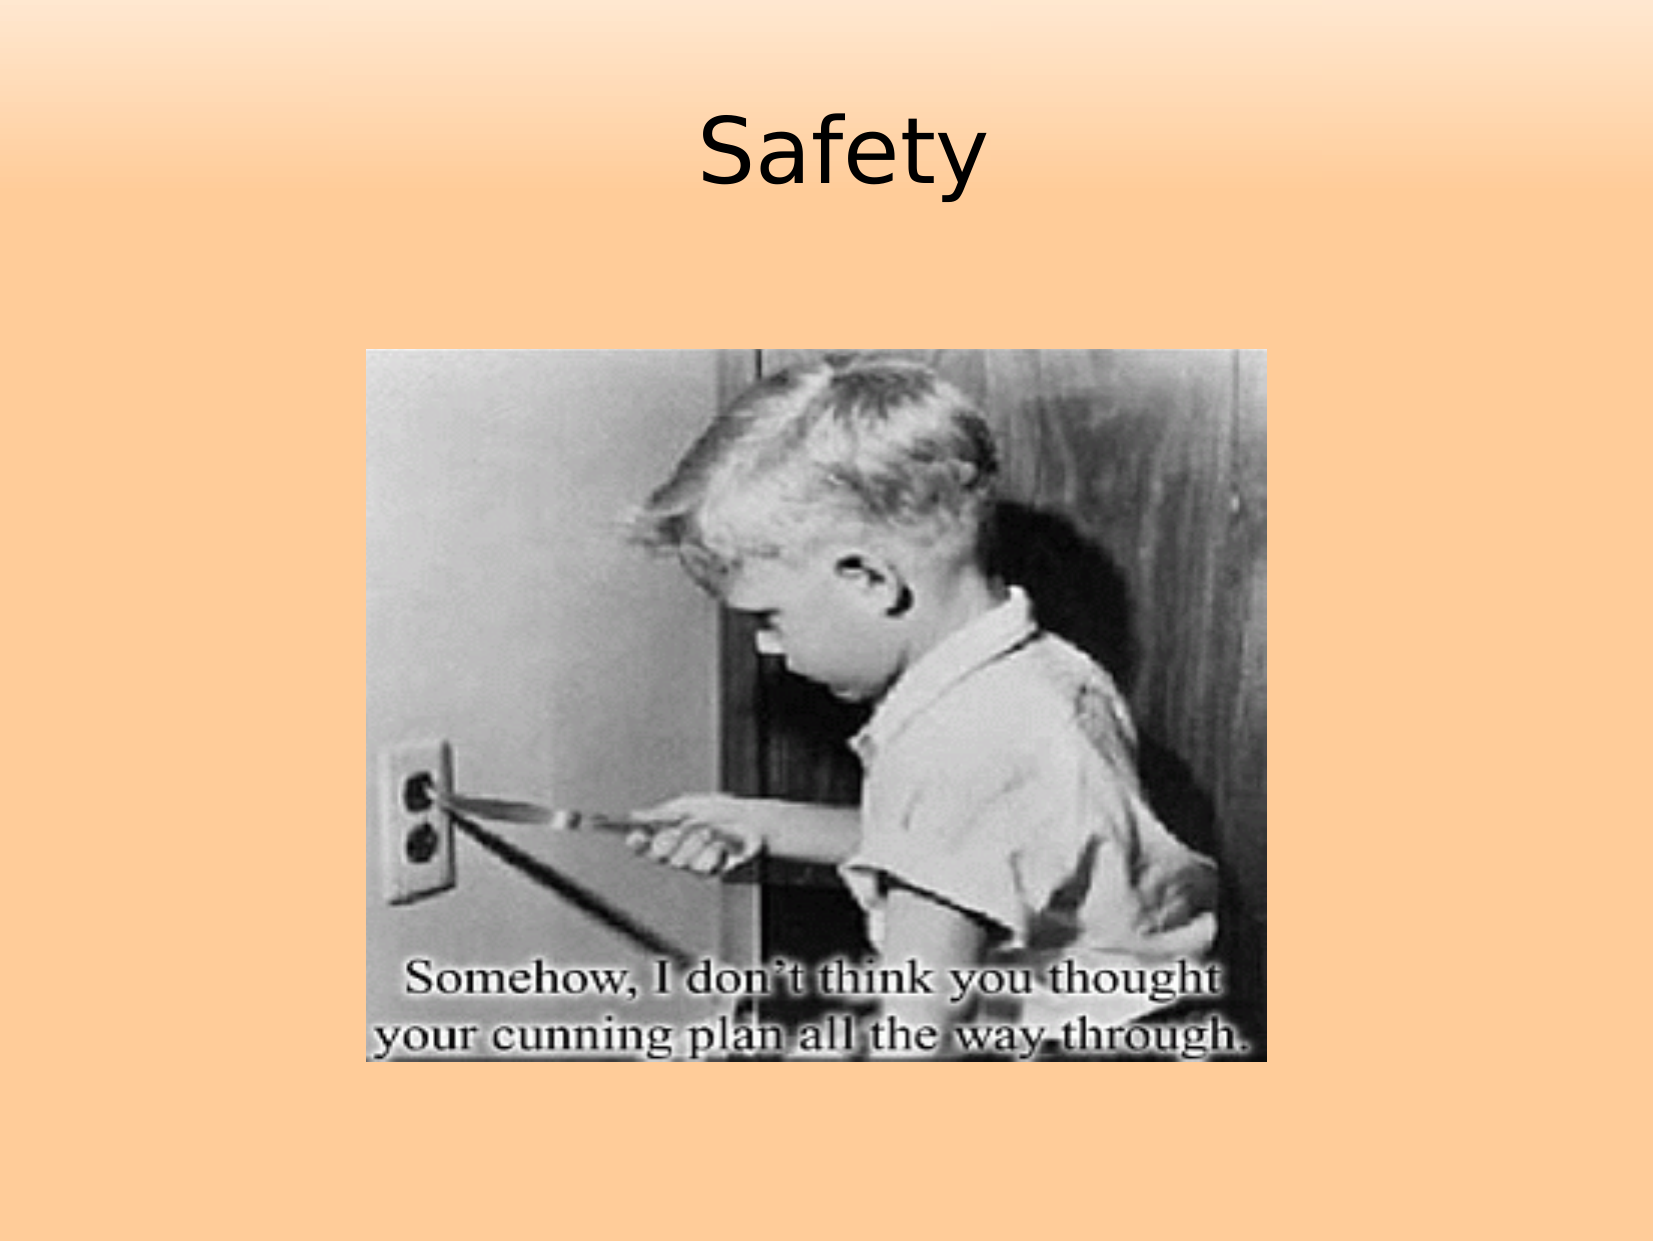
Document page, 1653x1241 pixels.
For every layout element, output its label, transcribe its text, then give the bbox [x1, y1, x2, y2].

picture [0, 0, 1653, 188]
title Safety [82, 49, 1570, 257]
chart [82, 290, 1570, 1109]
